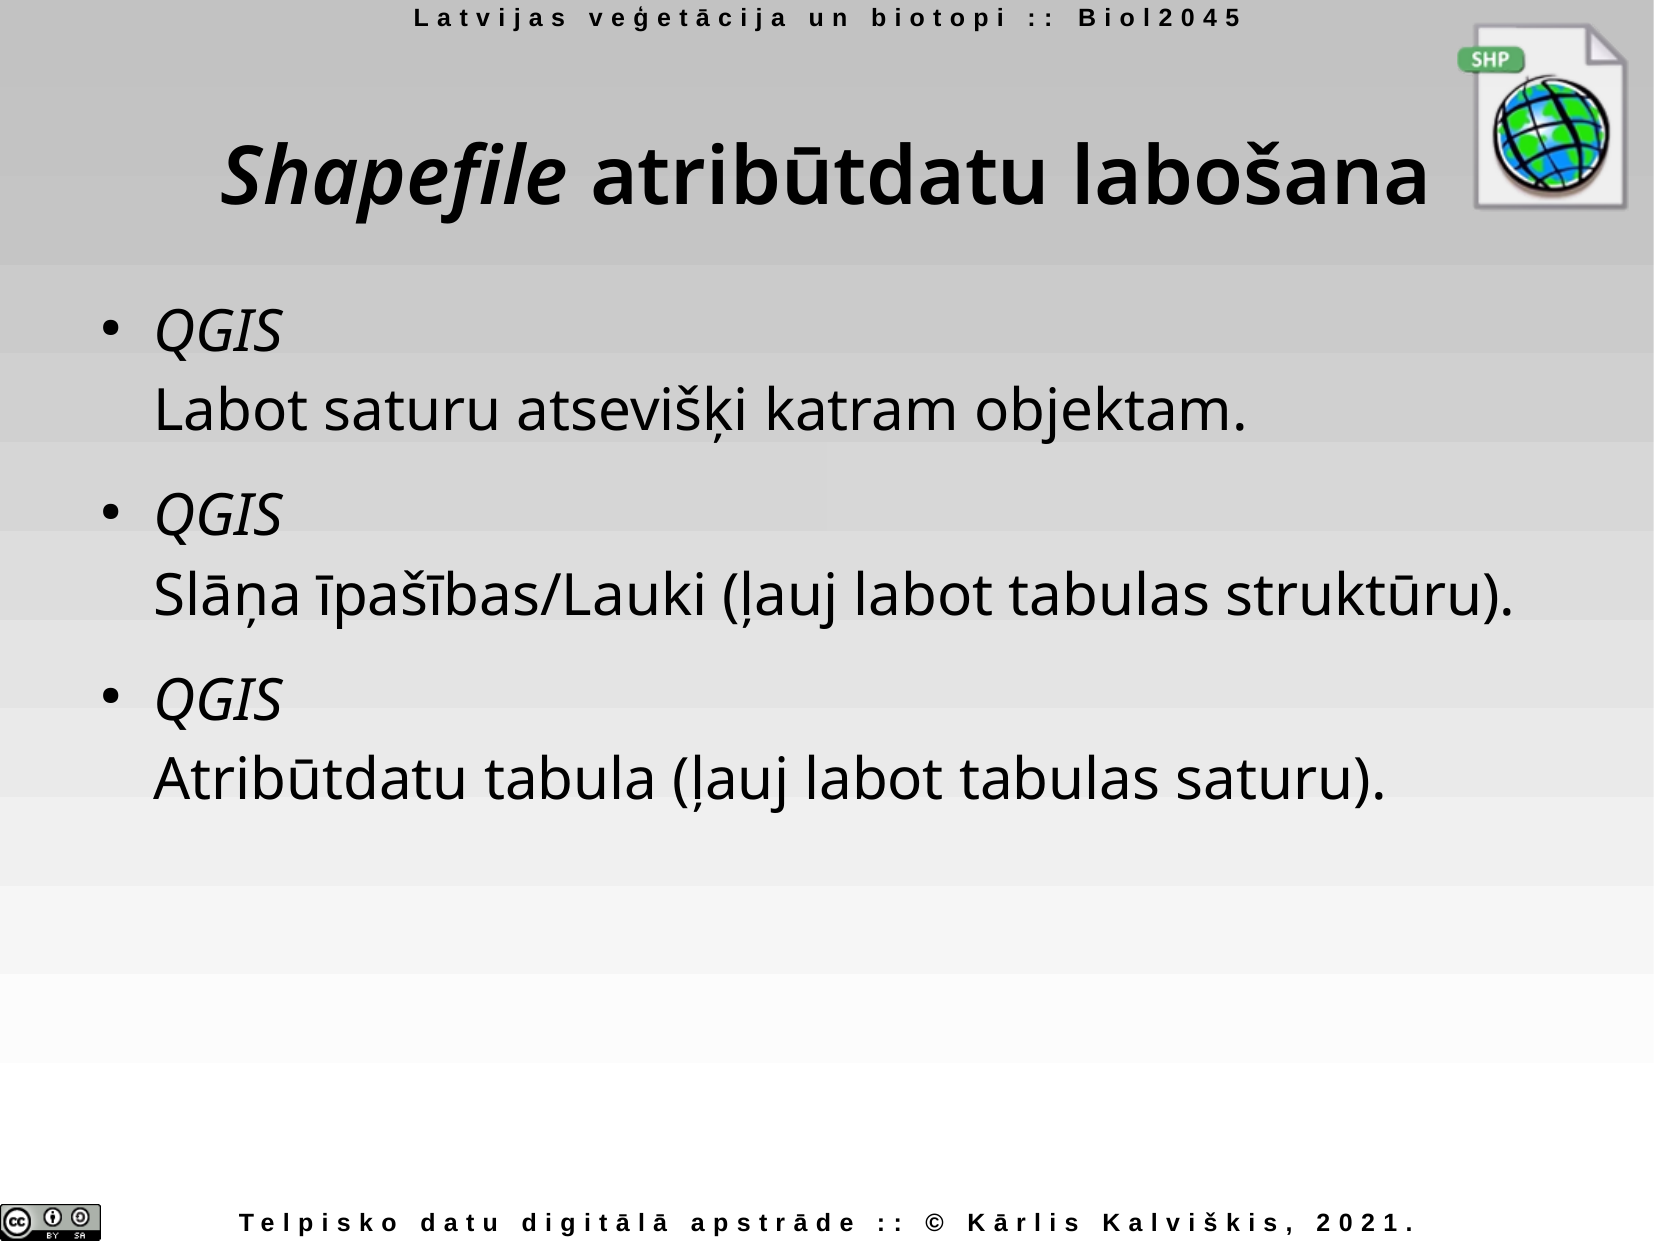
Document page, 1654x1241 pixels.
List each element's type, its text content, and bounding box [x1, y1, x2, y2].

title Shapefile atribūtdatu labošana [29, 56, 1625, 289]
list QGIS Labot saturu atsevišķi katram objektam. QGIS Slāņa īpašības/Lauki (ļauj labot tabulas struktūru). QGIS Atribūtdatu tabula (ļauj labot tabulas saturu). [82, 289, 1571, 1102]
picture [0, 0, 1654, 1241]
